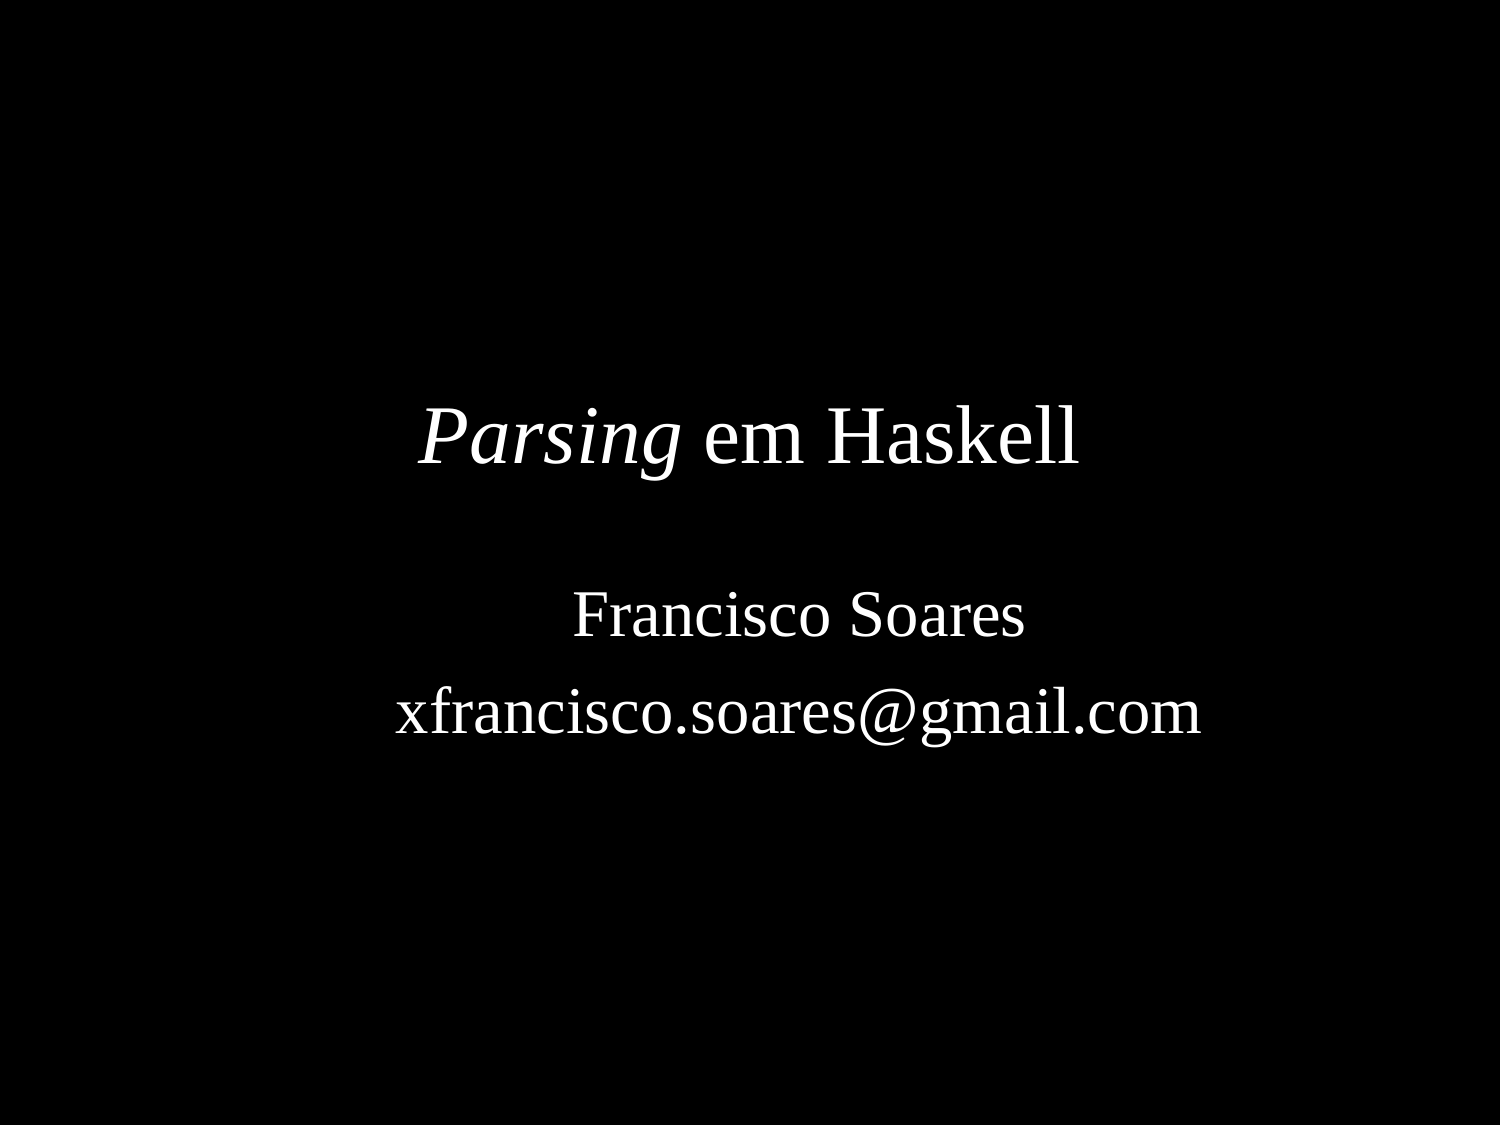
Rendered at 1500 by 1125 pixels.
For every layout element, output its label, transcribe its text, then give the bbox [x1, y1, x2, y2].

subtitle Francisco Soares xfrancisco.soares@gmail.com [137, 562, 1463, 1013]
title Parsing em Haskell [112, 246, 1388, 488]
